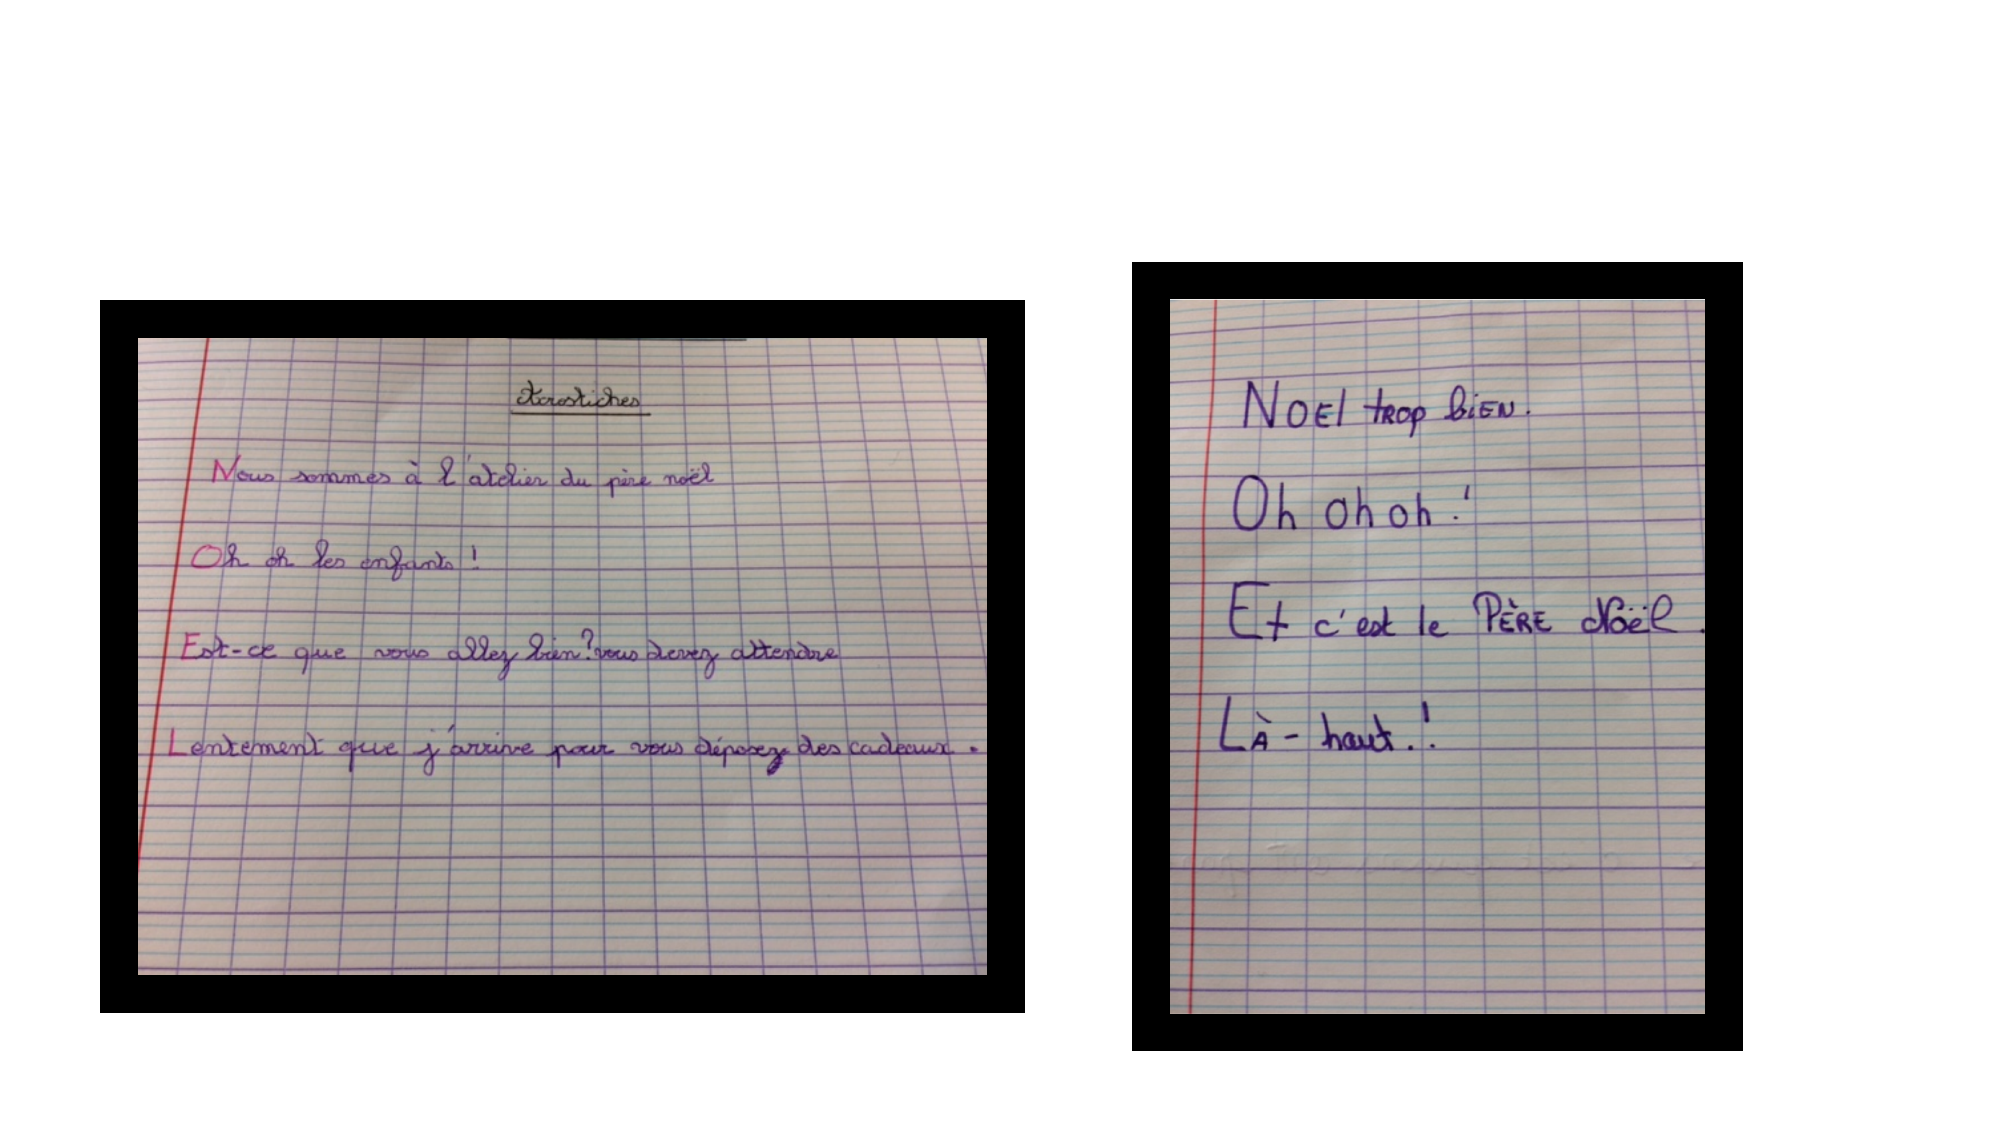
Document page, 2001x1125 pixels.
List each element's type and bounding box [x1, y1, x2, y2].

picture [137, 337, 988, 976]
picture [1169, 299, 1706, 1014]
